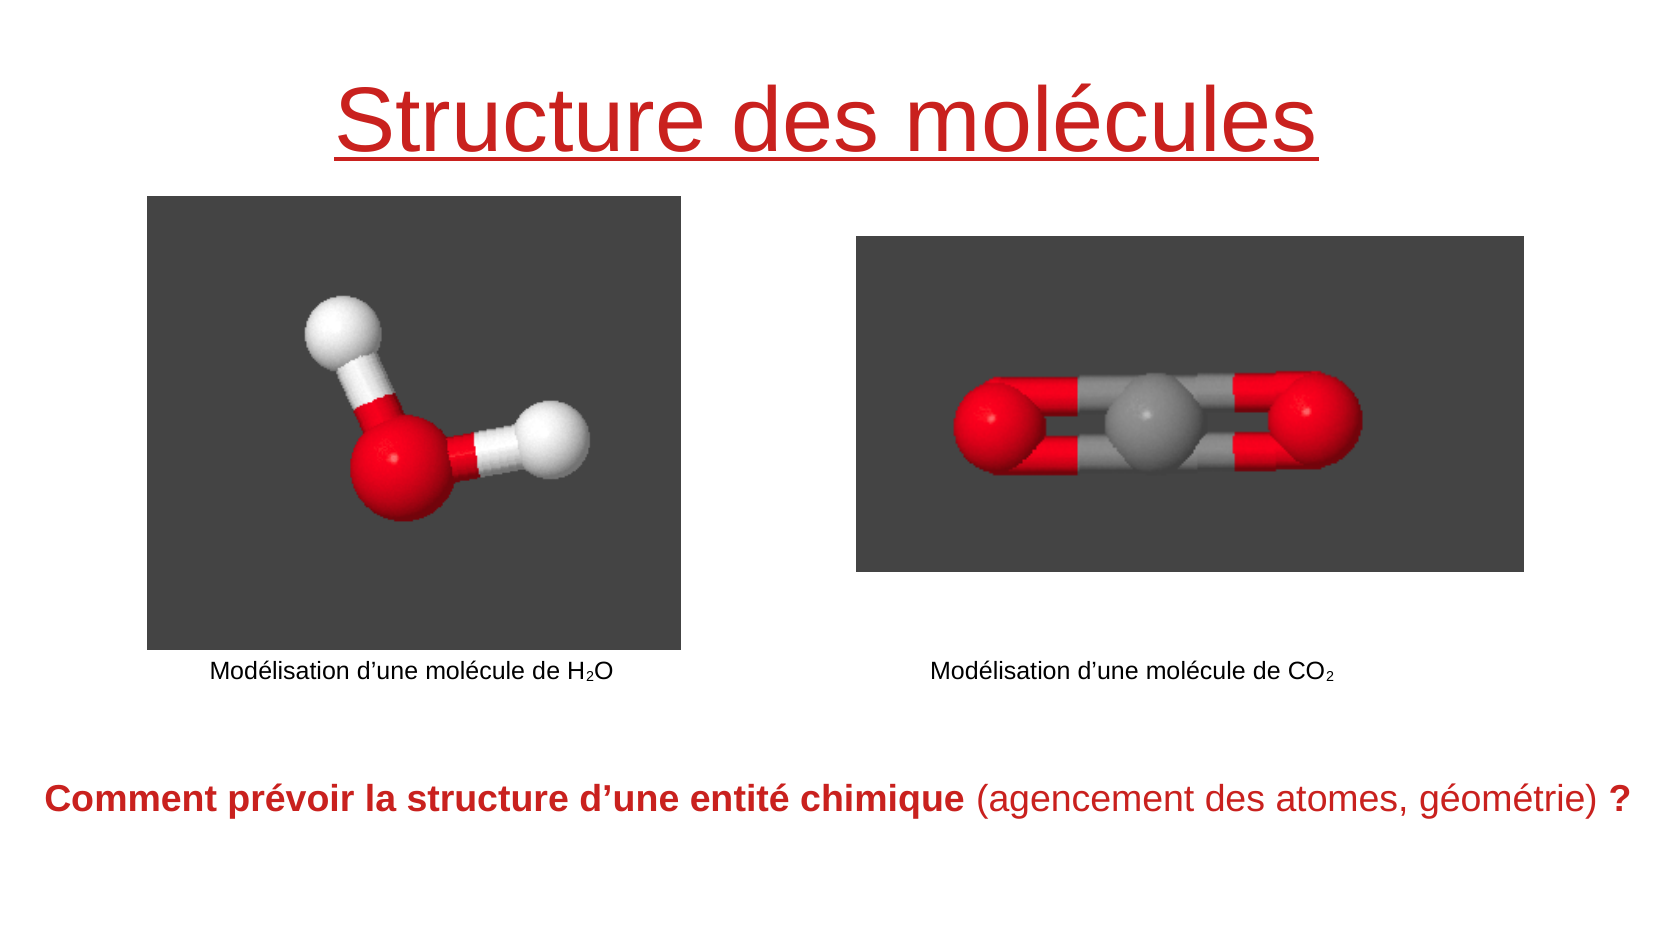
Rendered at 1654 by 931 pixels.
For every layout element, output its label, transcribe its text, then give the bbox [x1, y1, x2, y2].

picture [856, 236, 1524, 572]
picture [147, 196, 681, 650]
text_box Comment prévoir la structure d’une entité chimique (agencement des atomes, géométrie) ? [29, 769, 1647, 827]
text_box Modélisation d’une molécule de CO2 [915, 649, 1565, 778]
title Structure des molécules [82, 37, 1571, 193]
text_box Modélisation d’une molécule de H2O [194, 649, 845, 778]
